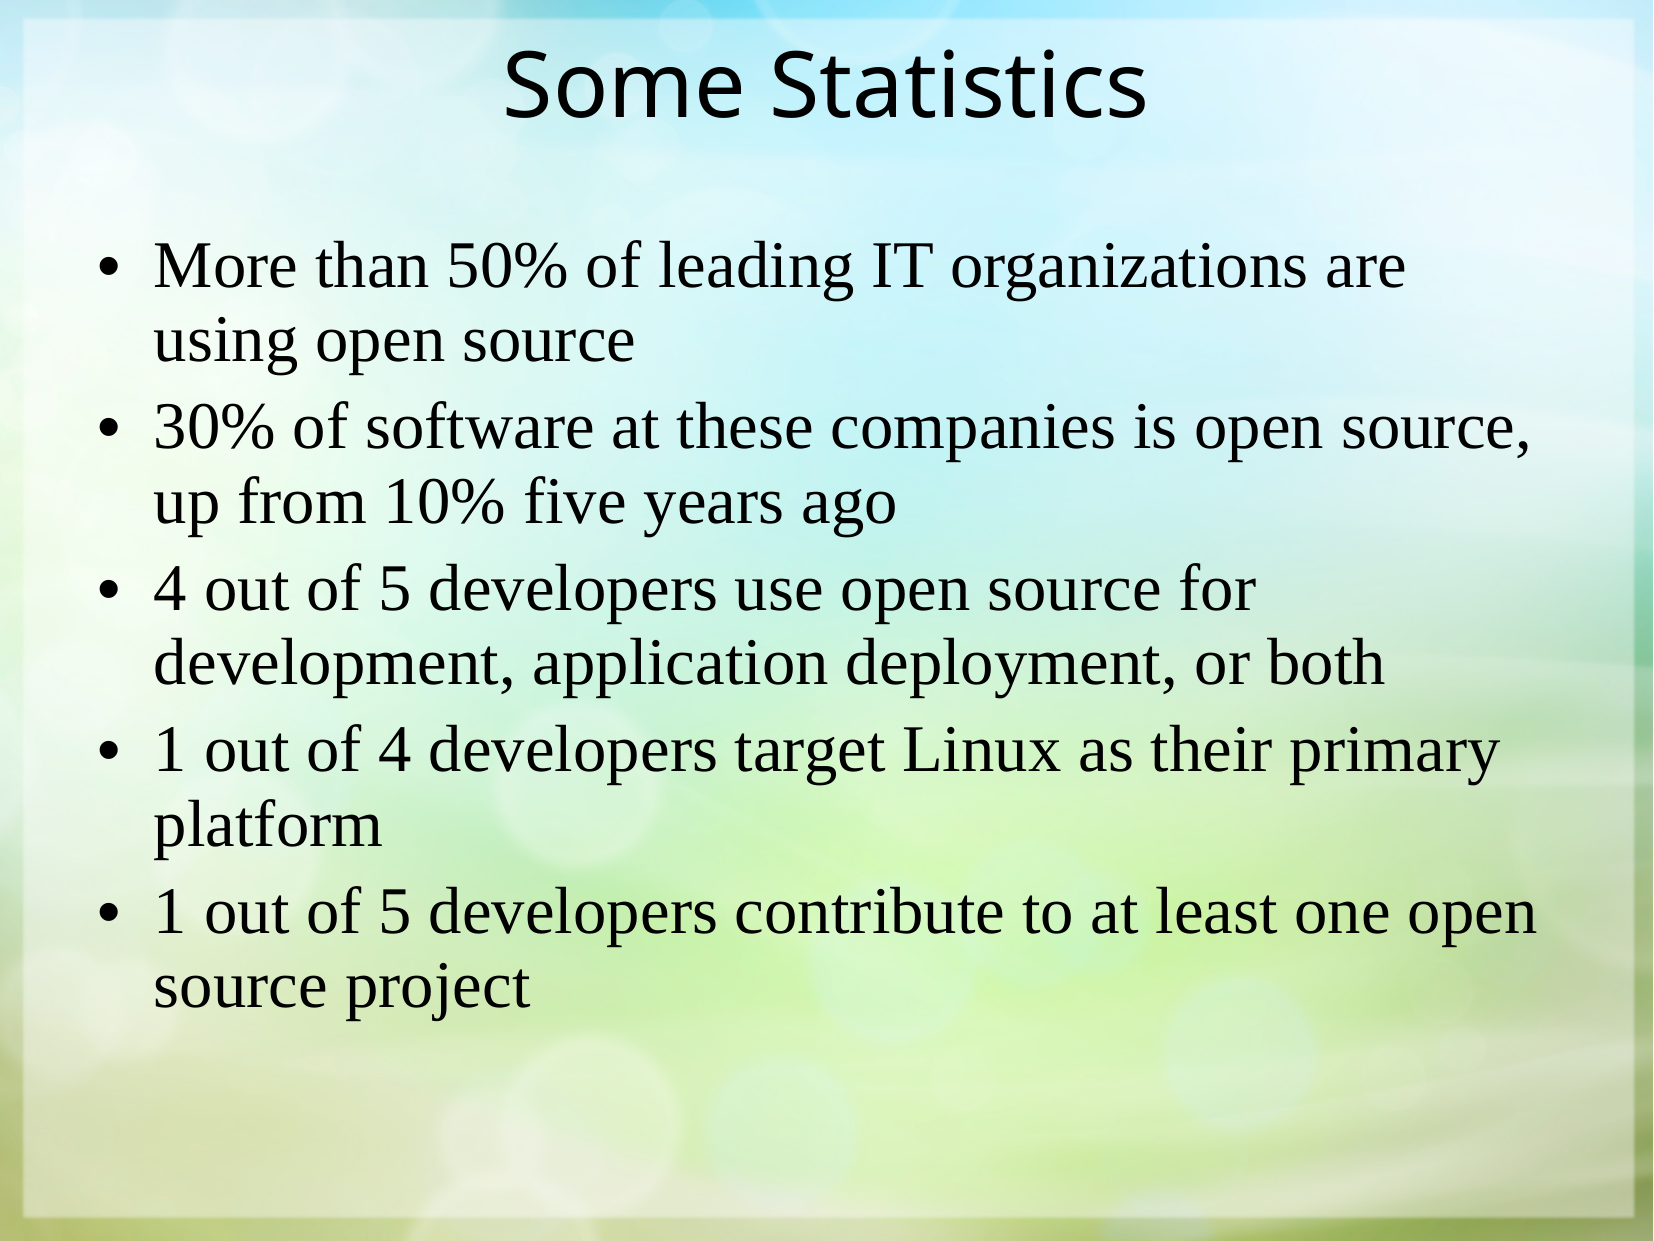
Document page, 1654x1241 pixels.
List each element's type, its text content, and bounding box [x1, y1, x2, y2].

title Some Statistics [82, 0, 1571, 186]
picture [0, 0, 1654, 1241]
list More than 50% of leading IT organizations are using open source 30% of software at these companies is open source, up from 10% five years ago 4 out of 5 developers use open source for development, application deployment, or both 1 out of 4 developers target Linux as their primary platform 1 out of 5 developers contribute to at least one open source project [82, 220, 1571, 1108]
